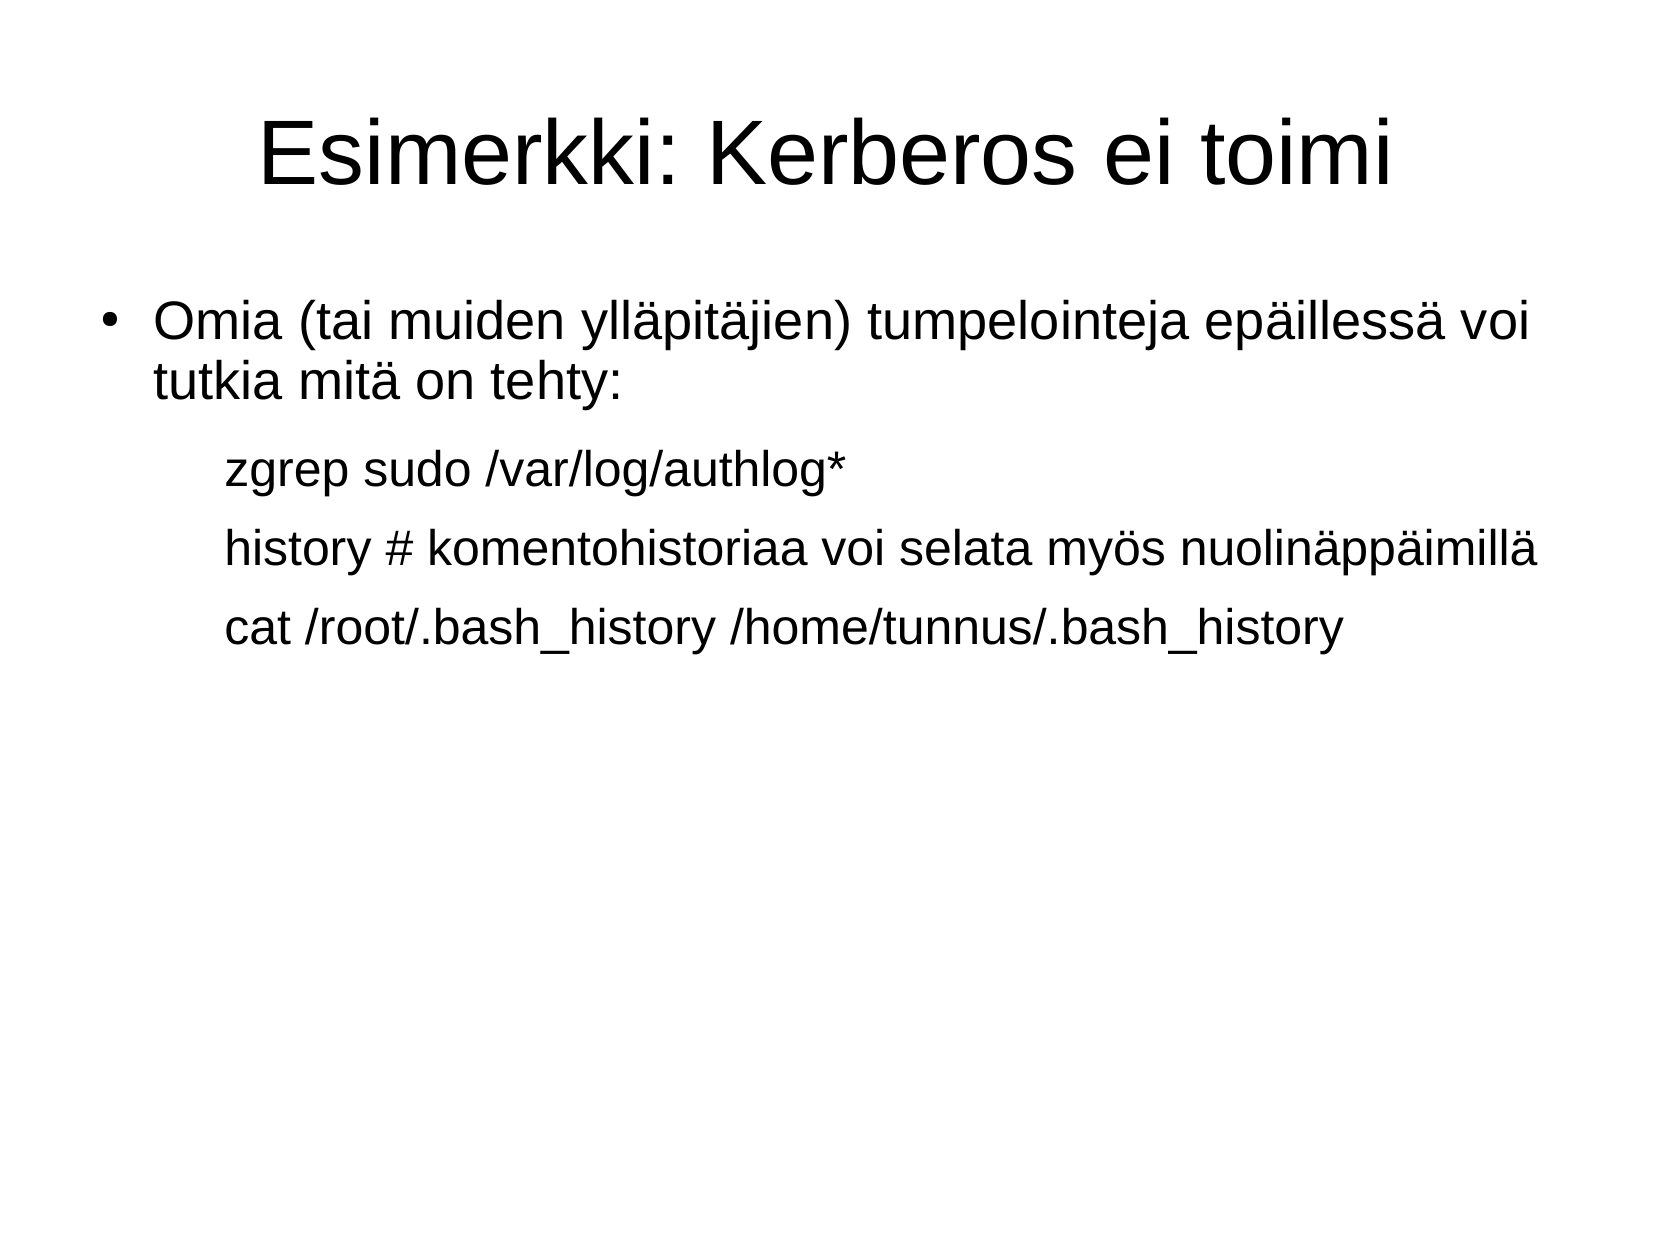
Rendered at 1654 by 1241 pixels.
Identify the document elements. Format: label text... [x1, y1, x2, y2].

list Omia (tai muiden ylläpitäjien) tumpelointeja epäillessä voi tutkia mitä on tehty: zgrep sudo /var/log/authlog* history # komentohistoriaa voi selata myös nuolinäppäimillä cat /root/.bash_history /home/tunnus/.bash_history [82, 290, 1571, 1010]
title Esimerkki: Kerberos ei toimi [82, 49, 1571, 257]
